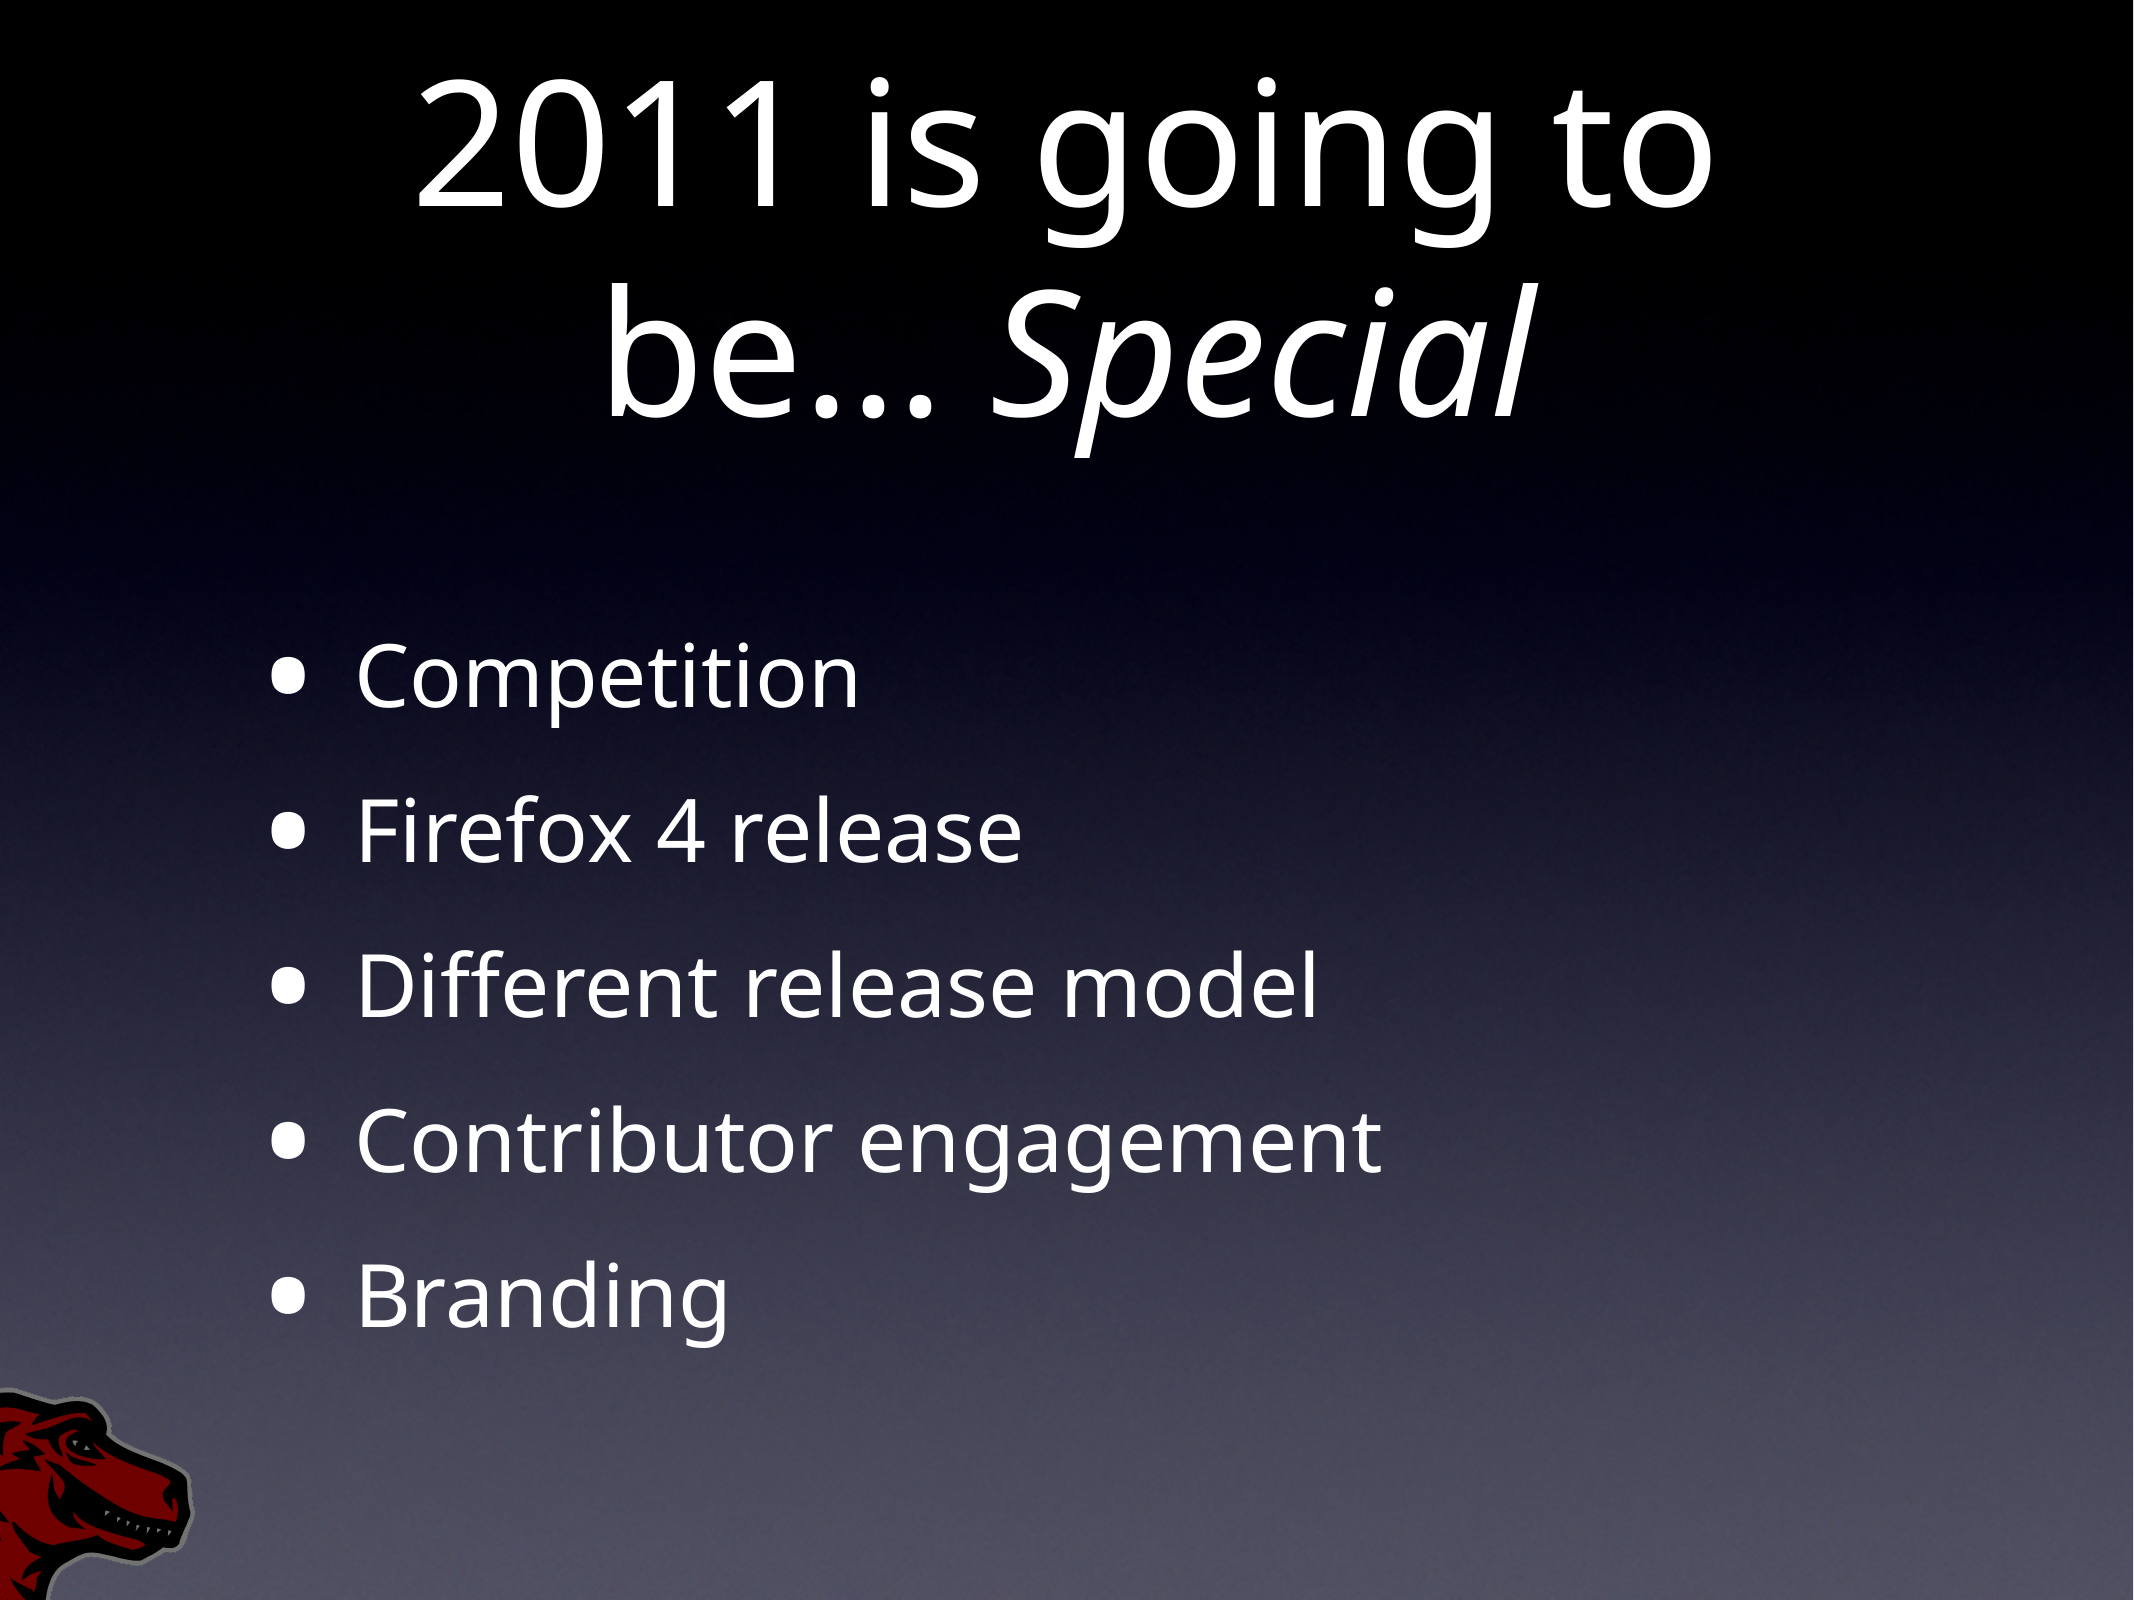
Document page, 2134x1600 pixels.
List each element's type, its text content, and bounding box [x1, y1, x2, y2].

list Competition Firefox 4 release Different release model Contributor engagement Branding [208, 454, 1925, 1510]
title 2011 is going to be... Special [208, 23, 1925, 454]
picture [0, 0, 2134, 1600]
